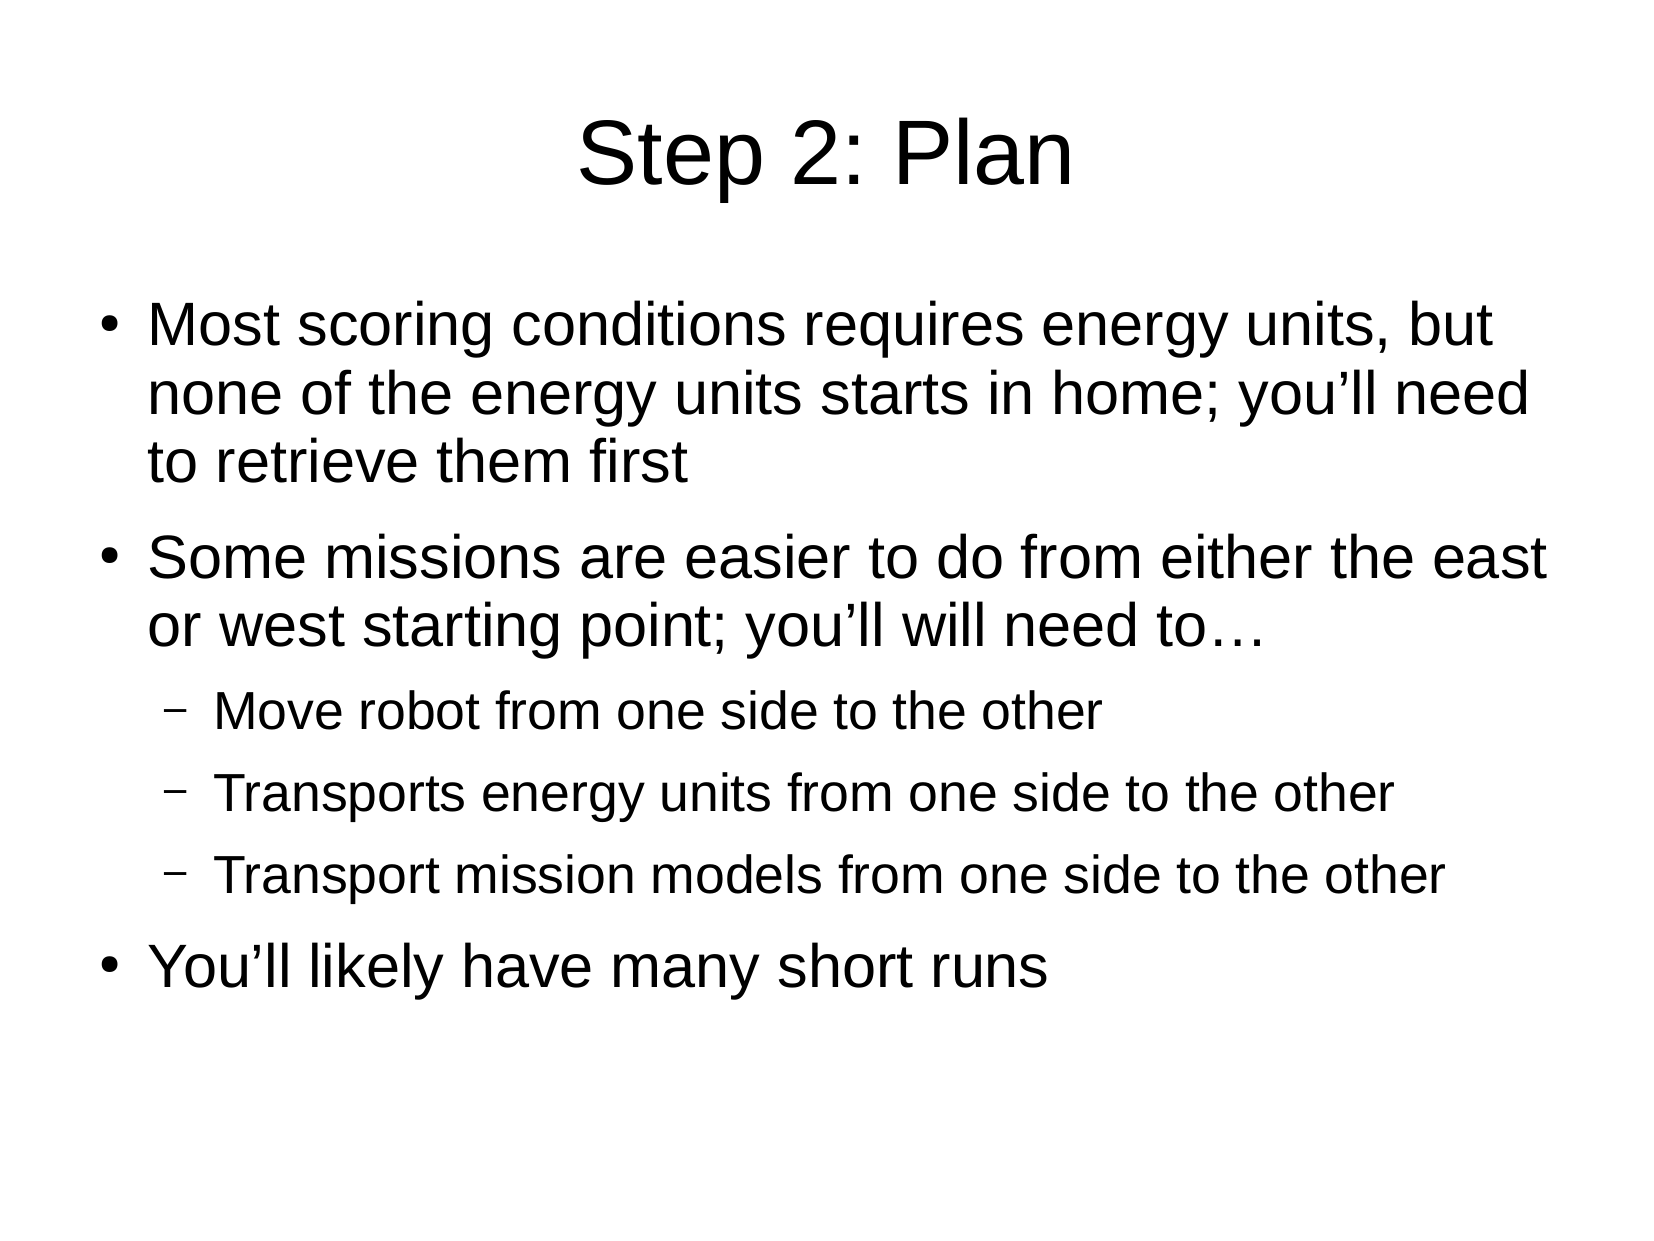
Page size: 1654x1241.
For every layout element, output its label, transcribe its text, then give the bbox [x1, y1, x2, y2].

title Step 2: Plan [82, 49, 1571, 257]
list Most scoring conditions requires energy units, but none of the energy units starts in home; you’ll need to retrieve them first Some missions are easier to do from either the east or west starting point; you’ll will need to… Move robot from one side to the other Transports energy units from one side to the other Transport mission models from one side to the other You’ll likely have many short runs [82, 290, 1571, 1010]
